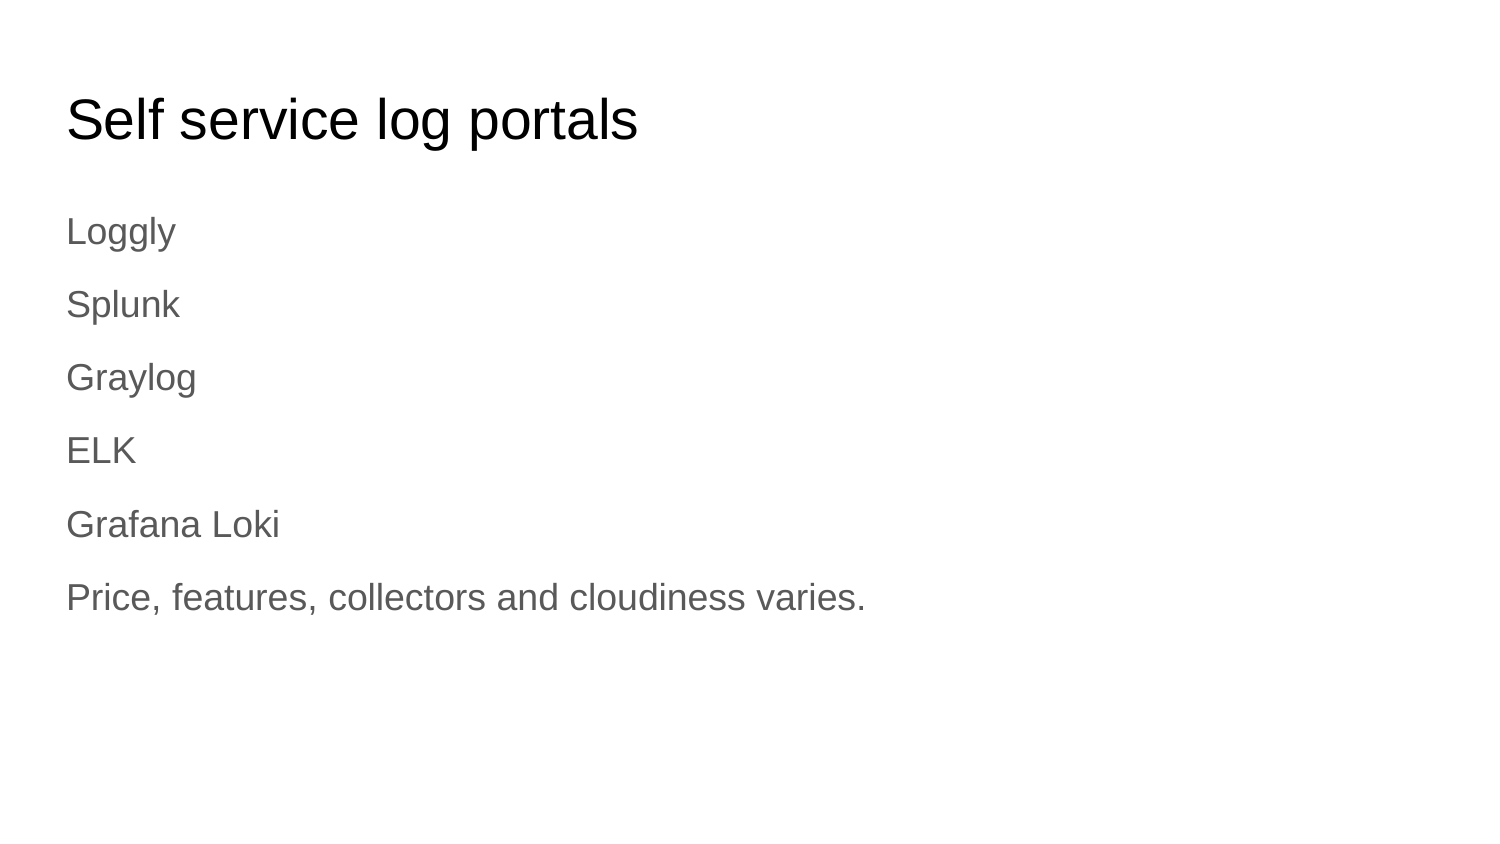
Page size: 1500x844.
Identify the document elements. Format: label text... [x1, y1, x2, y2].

title Self service log portals [51, 72, 1449, 167]
list Loggly Splunk Graylog ELK Grafana Loki Price, features, collectors and cloudiness varies. [51, 189, 1449, 750]
